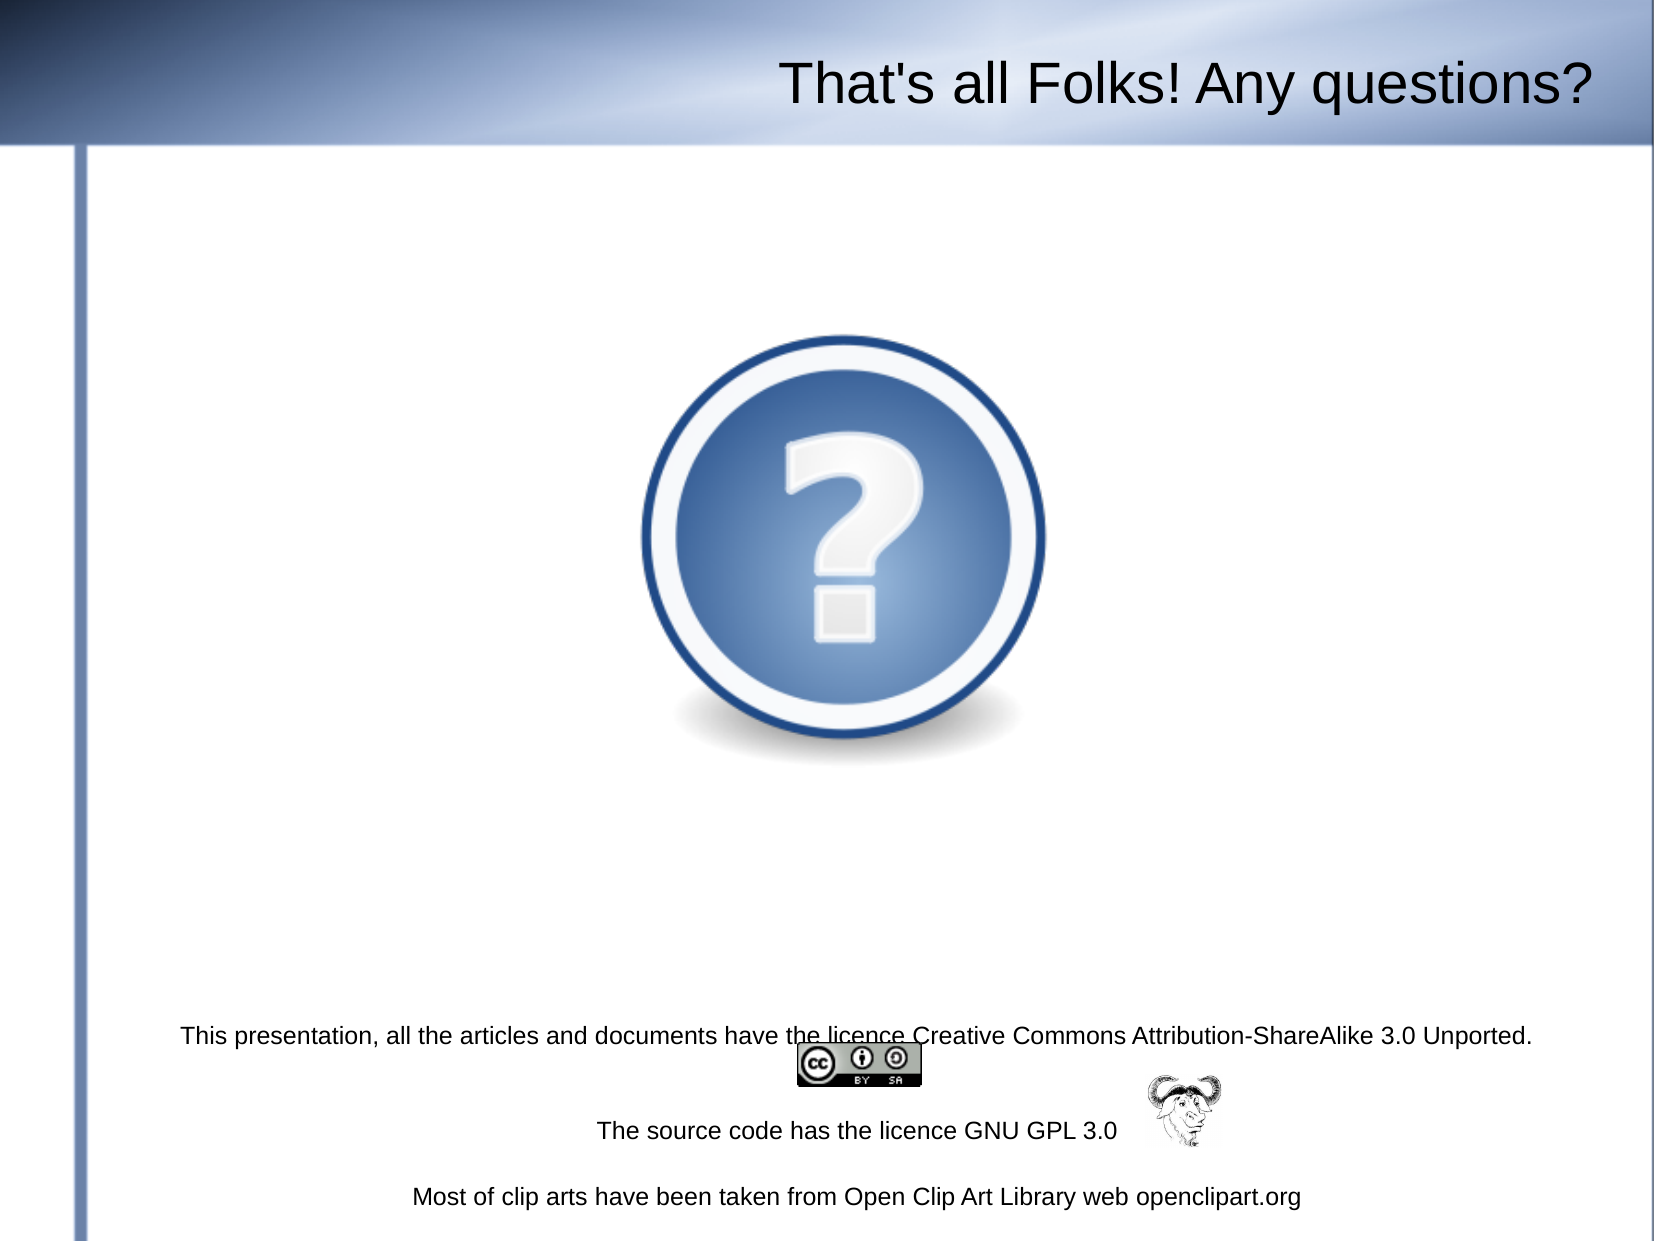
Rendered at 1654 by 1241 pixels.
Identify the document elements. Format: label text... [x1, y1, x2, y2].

title That's all Folks! Any questions? [154, 49, 1596, 118]
picture [0, 0, 1654, 1241]
text_box This presentation, all the articles and documents have the licence Creative Commons Attribution-ShareAlike 3.0 Unported. The source code has the licence GNU GPL 3.0 Most of clip arts have been taken from Open Clip Art Library web openclipart.org [165, 1000, 1571, 1205]
